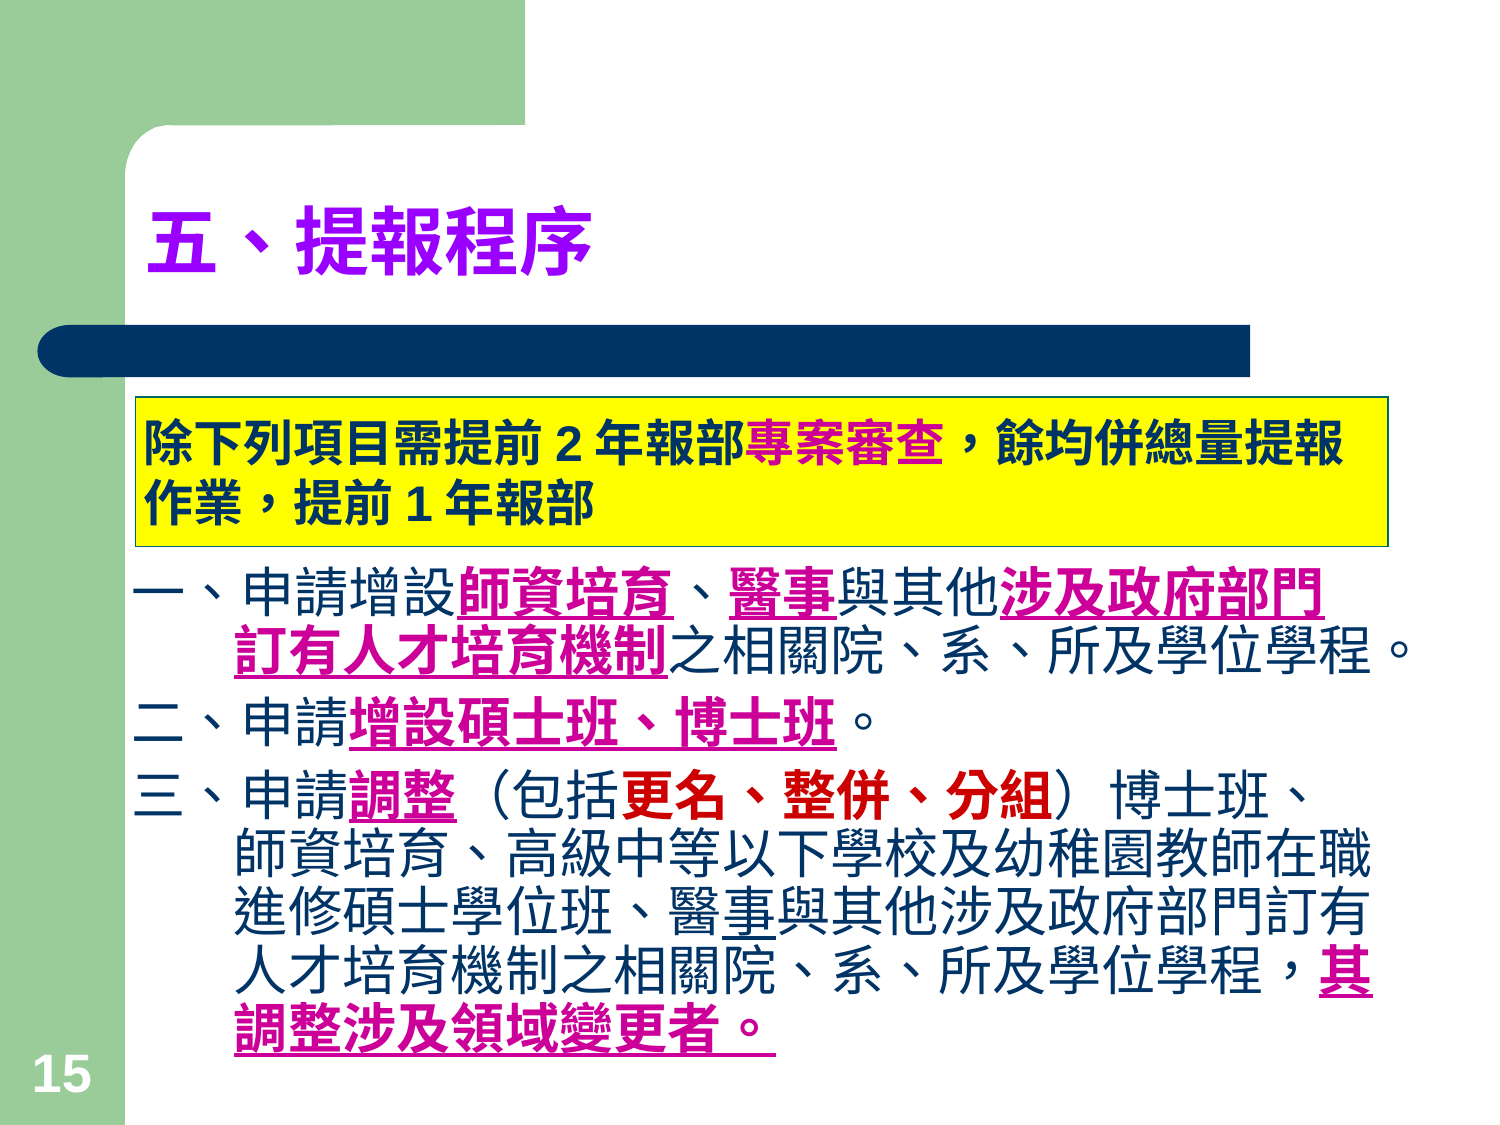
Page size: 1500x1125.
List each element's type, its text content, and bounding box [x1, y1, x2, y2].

title 五、提報程序 [136, 136, 1414, 301]
list 一、申請增設師資培育、醫事與其他涉及政府部門訂有人才培育機制之相關院、系、所及學位學程。 二、申請增設碩士班、博士班。 三、申請調整（包括更名、整併、分組）博士班、師資培育、高級中等以下學校及幼稚園教師在職進修碩士學位班、醫事與其他涉及政府部門訂有人才培育機制之相關院、系、所及學位學程，其調整涉及領域變更者。 [123, 550, 1386, 1125]
text_box 除下列項目需提前2年報部專案審查，餘均併總量提報作業，提前1年報部 [135, 397, 1388, 547]
